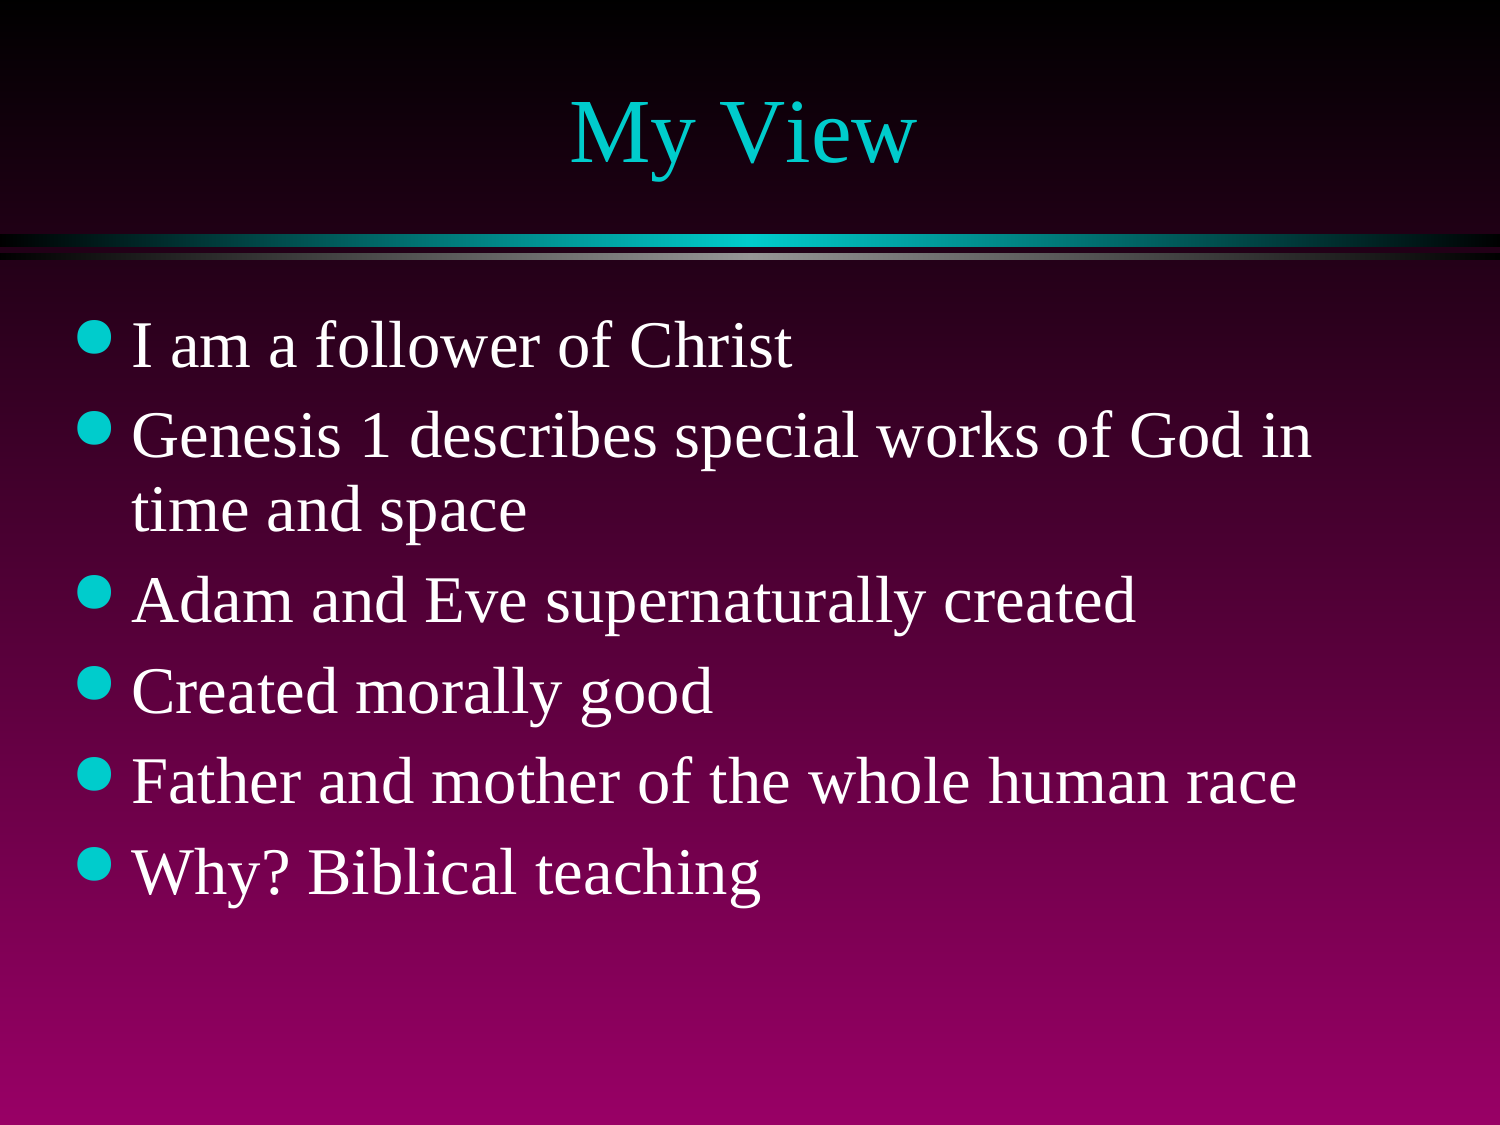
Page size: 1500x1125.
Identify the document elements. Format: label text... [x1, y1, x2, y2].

list I am a follower of Christ Genesis 1 describes special works of God in time and space Adam and Eve supernaturally created Created morally good Father and mother of the whole human race Why? Biblical teaching [75, 307, 1363, 1051]
title My View [99, 37, 1388, 225]
